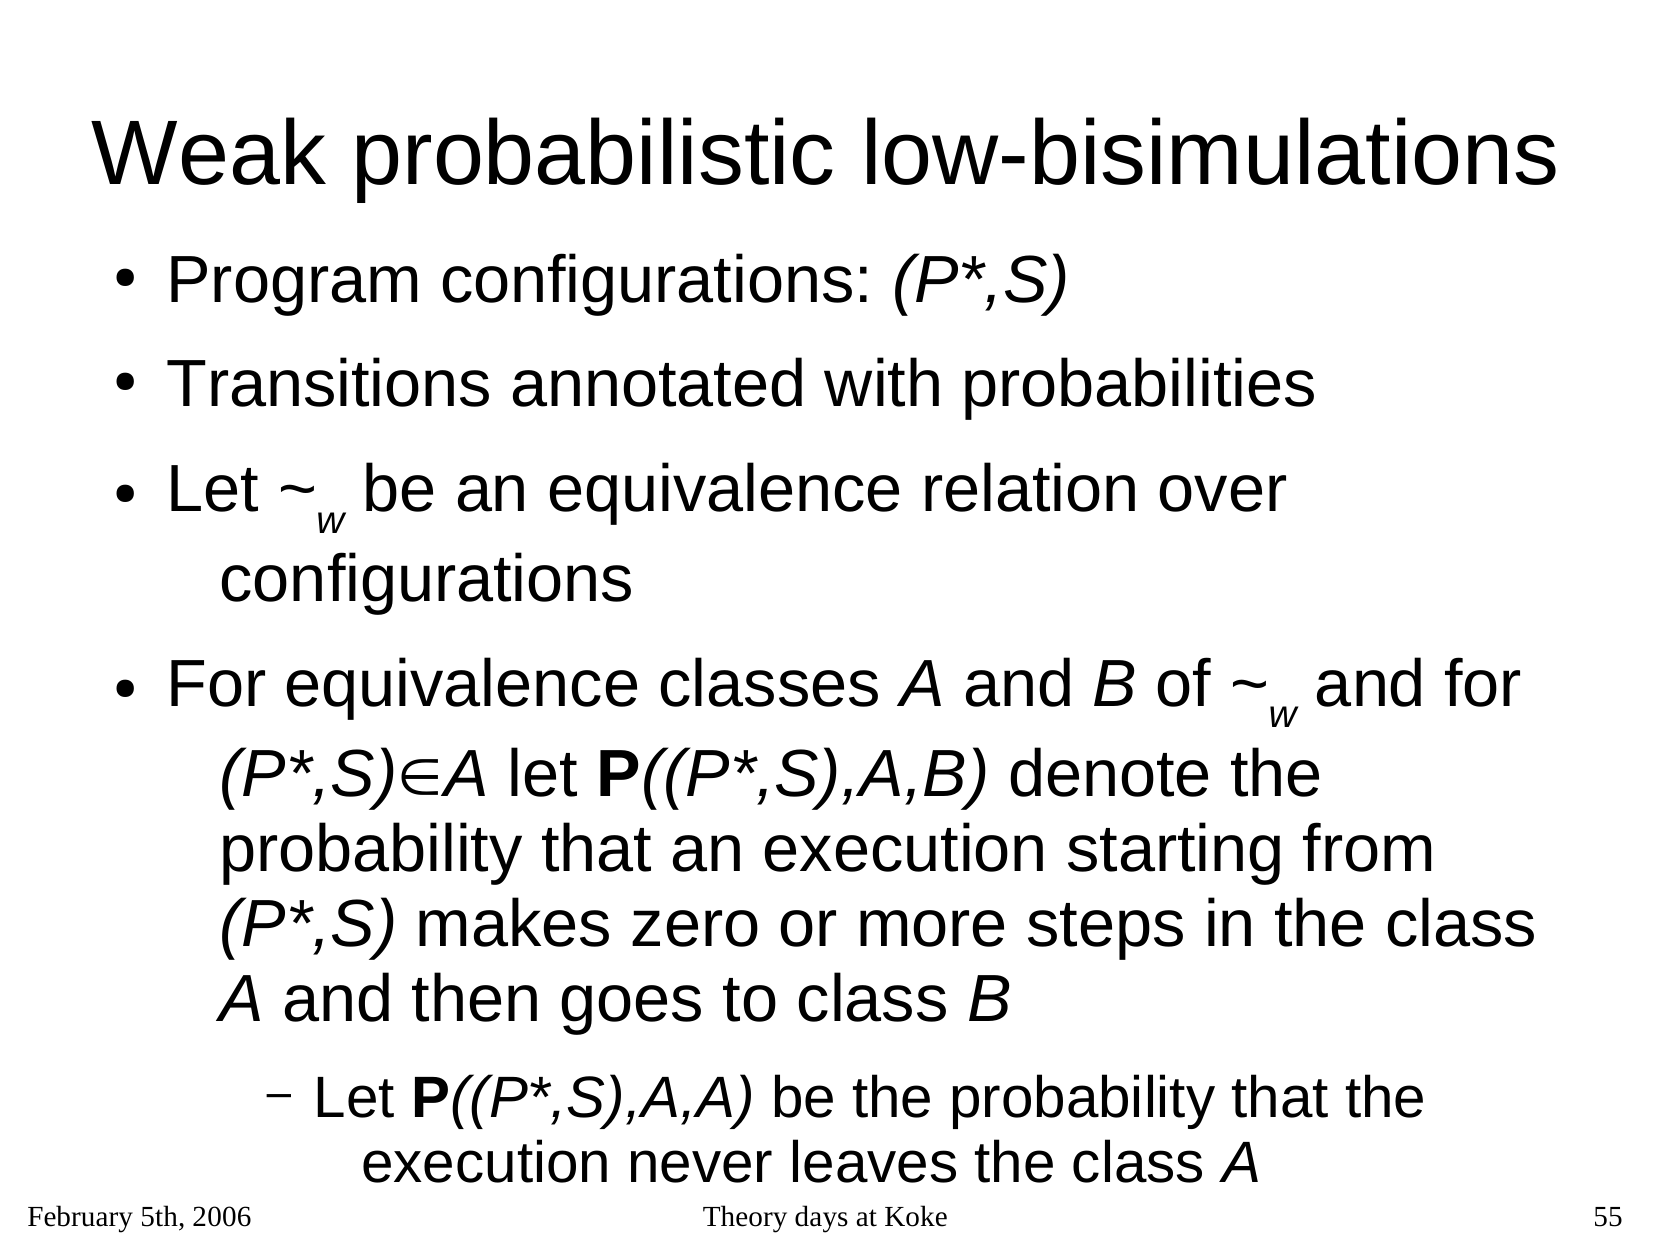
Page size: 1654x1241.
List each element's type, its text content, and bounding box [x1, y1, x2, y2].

list Program configurations: (P*,S) Transitions annotated with probabilities Let ~w be an equivalence relation over configurations For equivalence classes A and B of ~w and for (P*,S)A let P((P*,S),A,B) denote the probability that an execution starting from (P*,S) makes zero or more steps in the class A and then goes to class B Let P((P*,S),A,A) be the probability that the execution never leaves the class A [77, 242, 1566, 1203]
title Weak probabilistic low-bisimulations [82, 49, 1571, 257]
